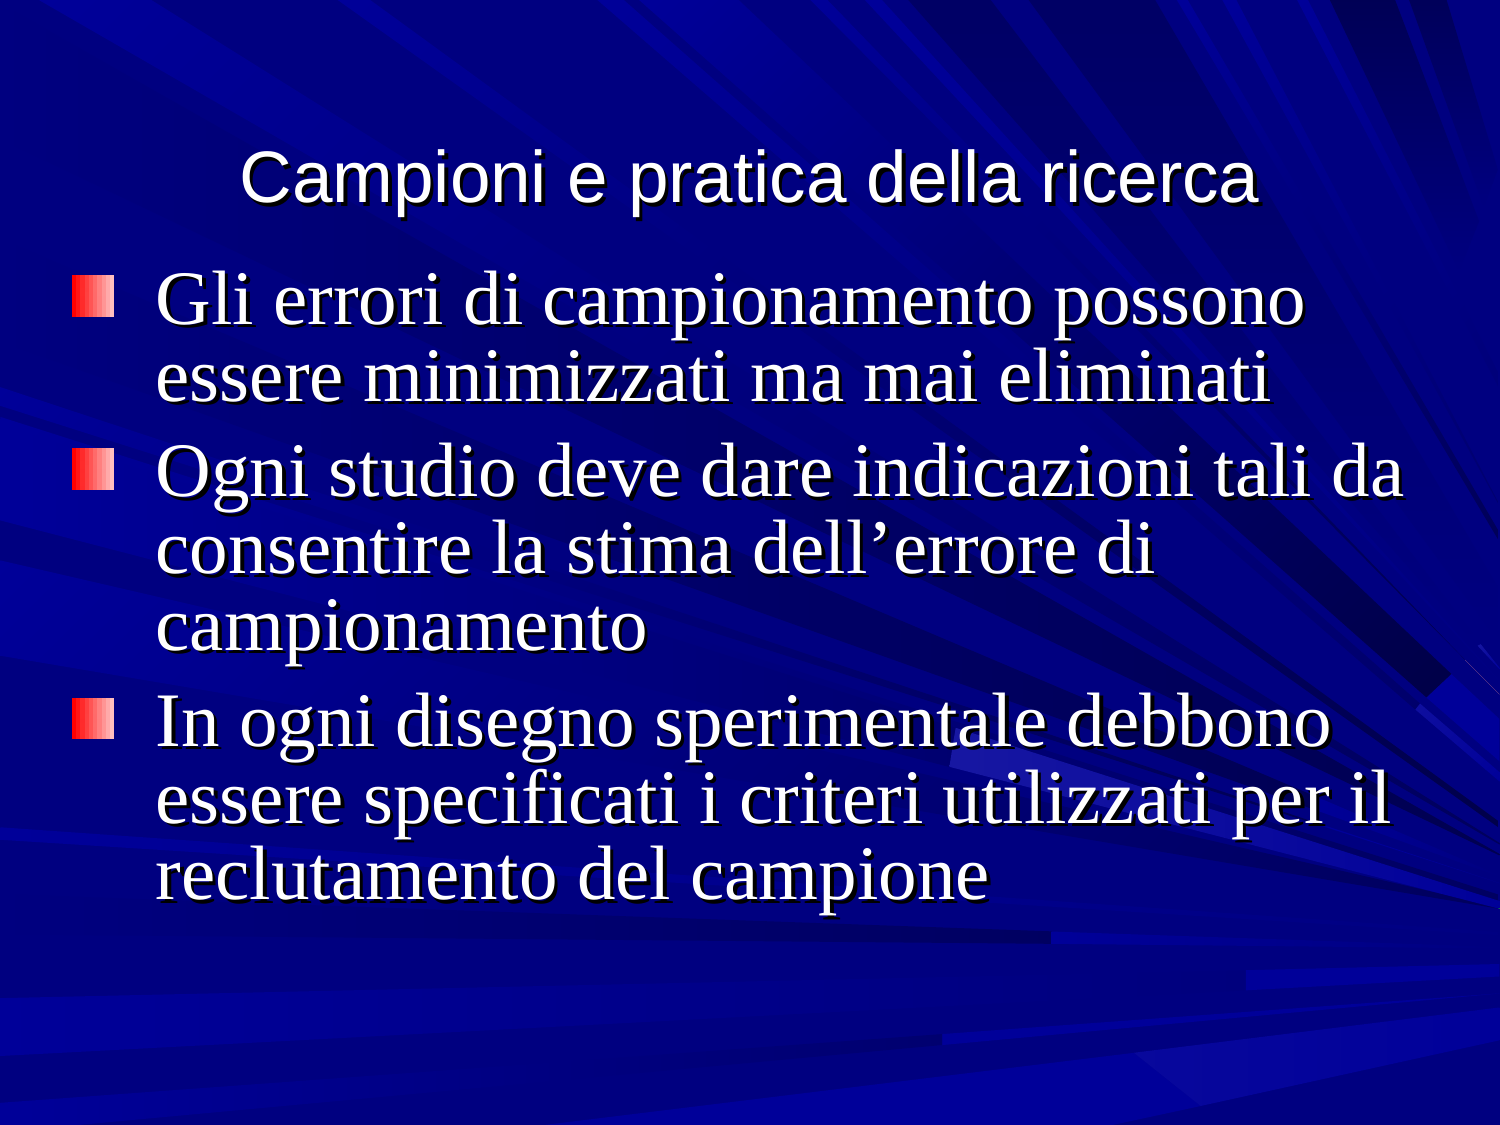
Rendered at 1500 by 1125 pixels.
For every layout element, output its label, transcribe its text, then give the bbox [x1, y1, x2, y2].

title Campioni e pratica della ricerca [112, 30, 1388, 219]
list Gli errori di campionamento possono essere minimizzati ma mai eliminati Ogni studio deve dare indicazioni tali da consentire la stima dell’errore di campionamento In ogni disegno sperimentale debbono essere specificati i criteri utilizzati per il reclutamento del campione [53, 255, 1447, 932]
